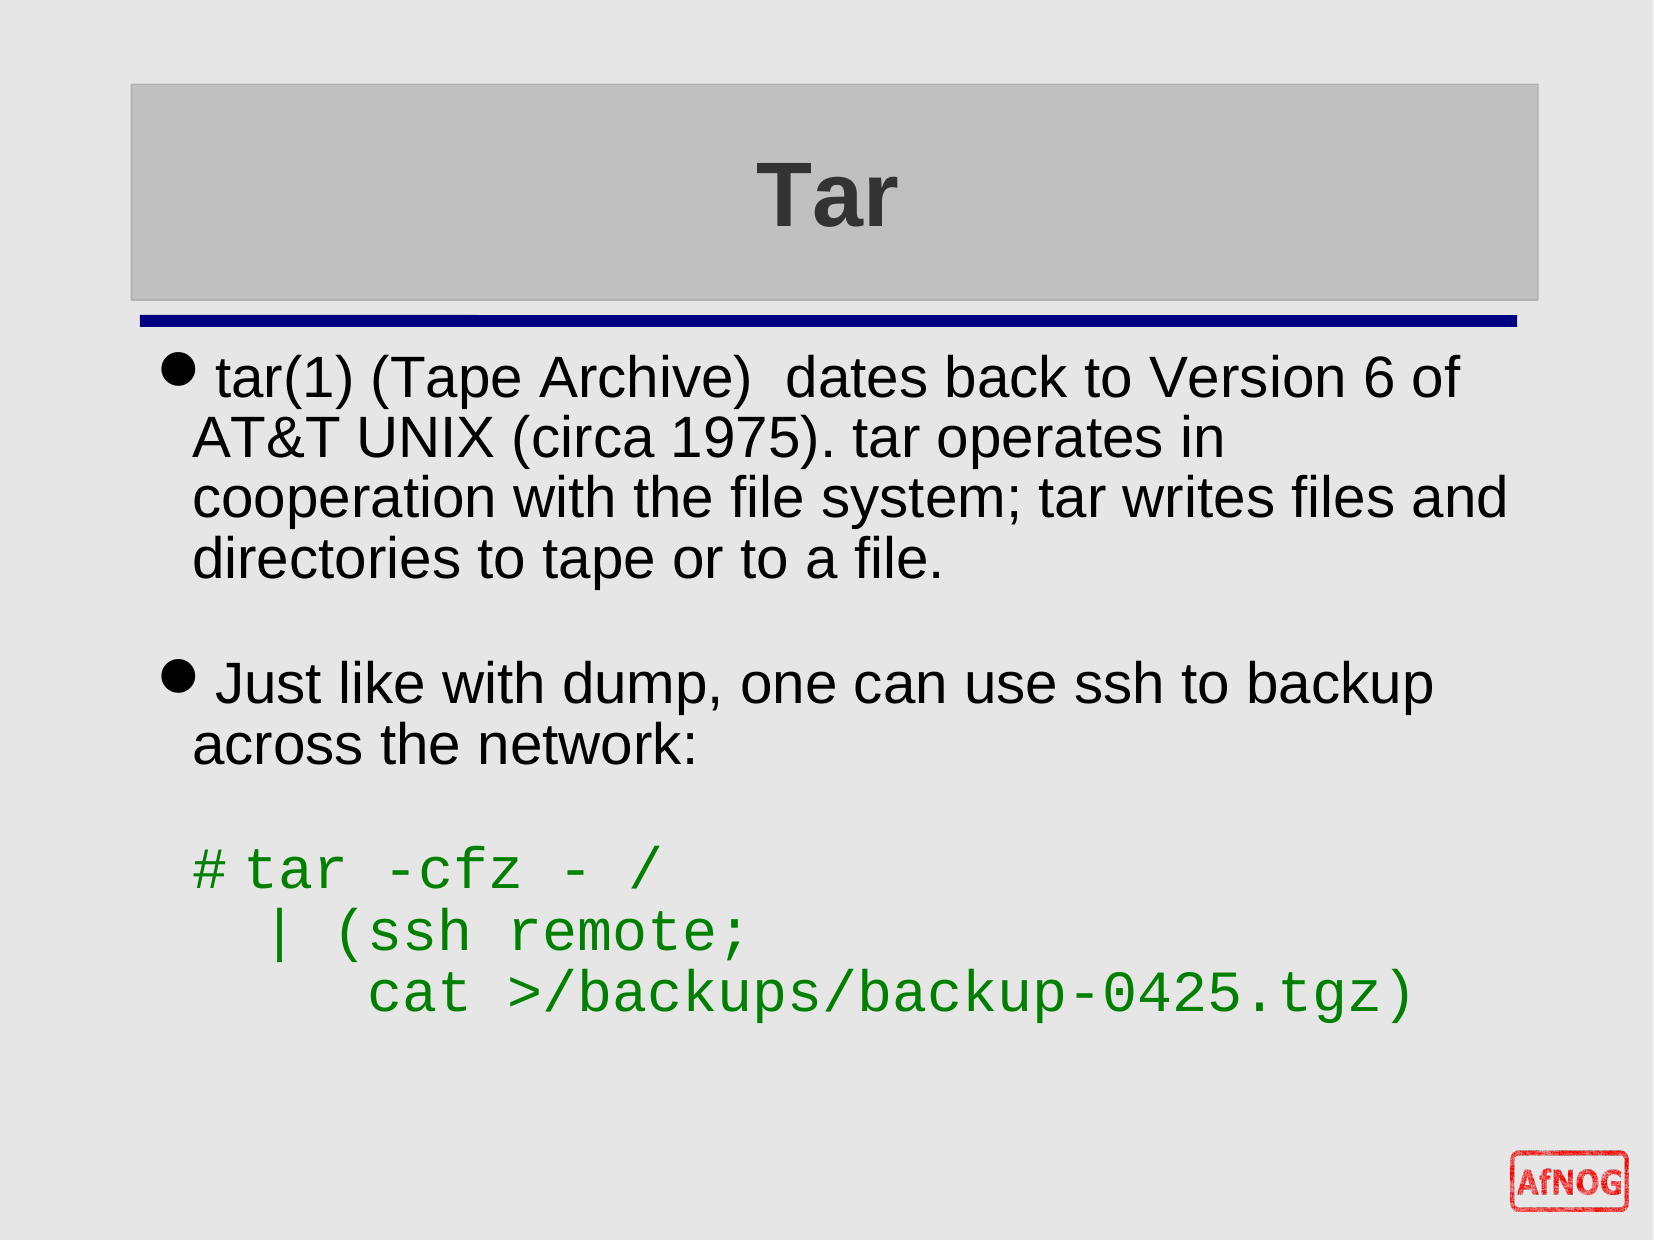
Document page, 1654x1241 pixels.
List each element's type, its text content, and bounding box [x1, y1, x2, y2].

picture [1510, 1150, 1629, 1212]
text_box Tar [121, 91, 1534, 299]
text_box tar(1) (Tape Archive) dates back to Version 6 of AT&T UNIX (circa 1975). tar operates in cooperation with the file system; tar writes files and directories to tape or to a file. Just like with dump, one can use ssh to backup across the network: # tar -cfz - / | (ssh remote; cat >/backups/backup-0425.tgz) [121, 344, 1534, 1127]
